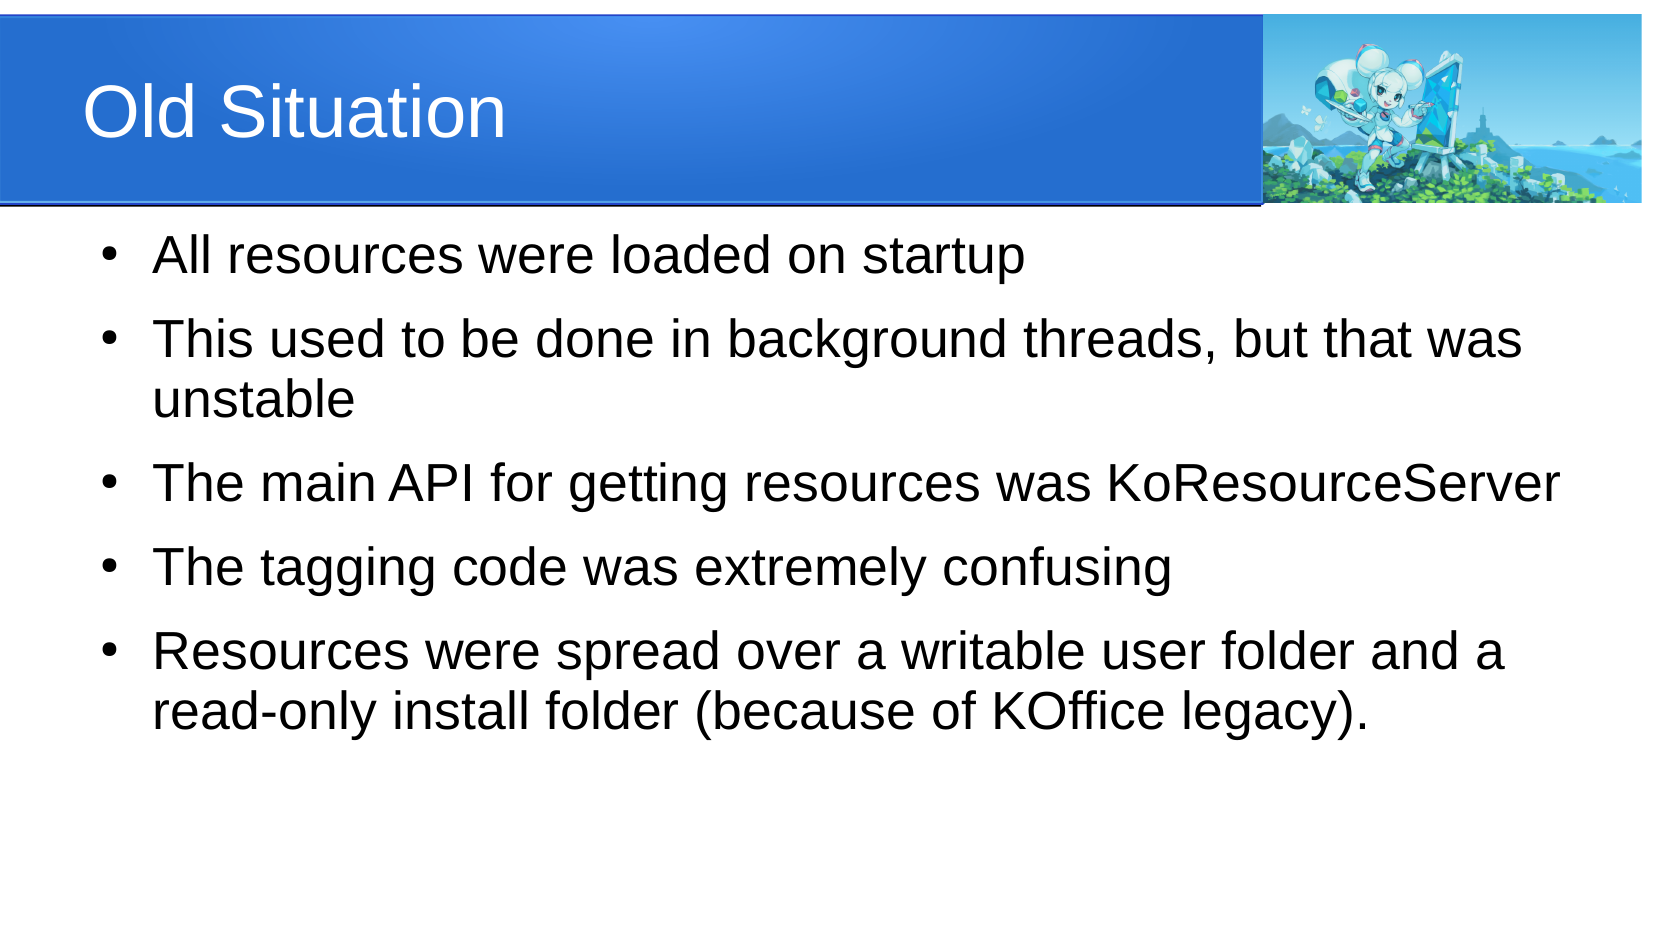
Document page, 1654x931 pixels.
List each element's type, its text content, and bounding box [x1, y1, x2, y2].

picture [1263, 14, 1642, 203]
list All resources were loaded on startup This used to be done in background threads, but that was unstable The main API for getting resources was KoResourceServer The tagging code was extremely confusing Resources were spread over a writable user folder and a read-only install folder (because of KOffice legacy). [82, 224, 1571, 764]
title Old Situation [82, 35, 1235, 189]
